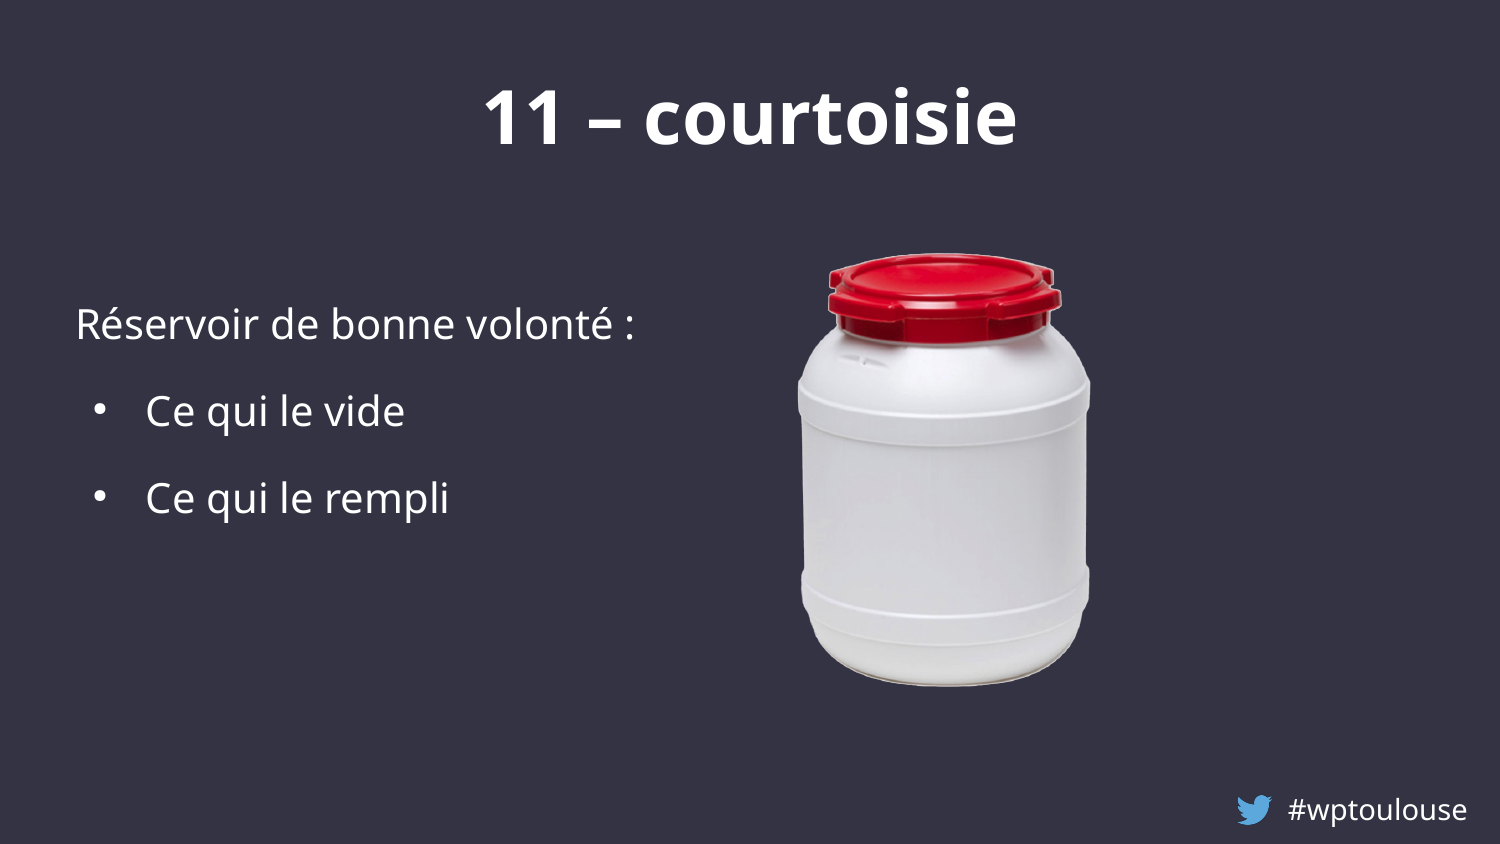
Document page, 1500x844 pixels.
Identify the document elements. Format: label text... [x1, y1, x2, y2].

list Réservoir de bonne volonté : Ce qui le vide Ce qui le rempli [75, 295, 1426, 768]
picture [1236, 795, 1273, 825]
text_box #wptoulouse [1272, 776, 1488, 832]
picture [791, 247, 1094, 691]
title 11 – courtoisie [75, 33, 1425, 175]
